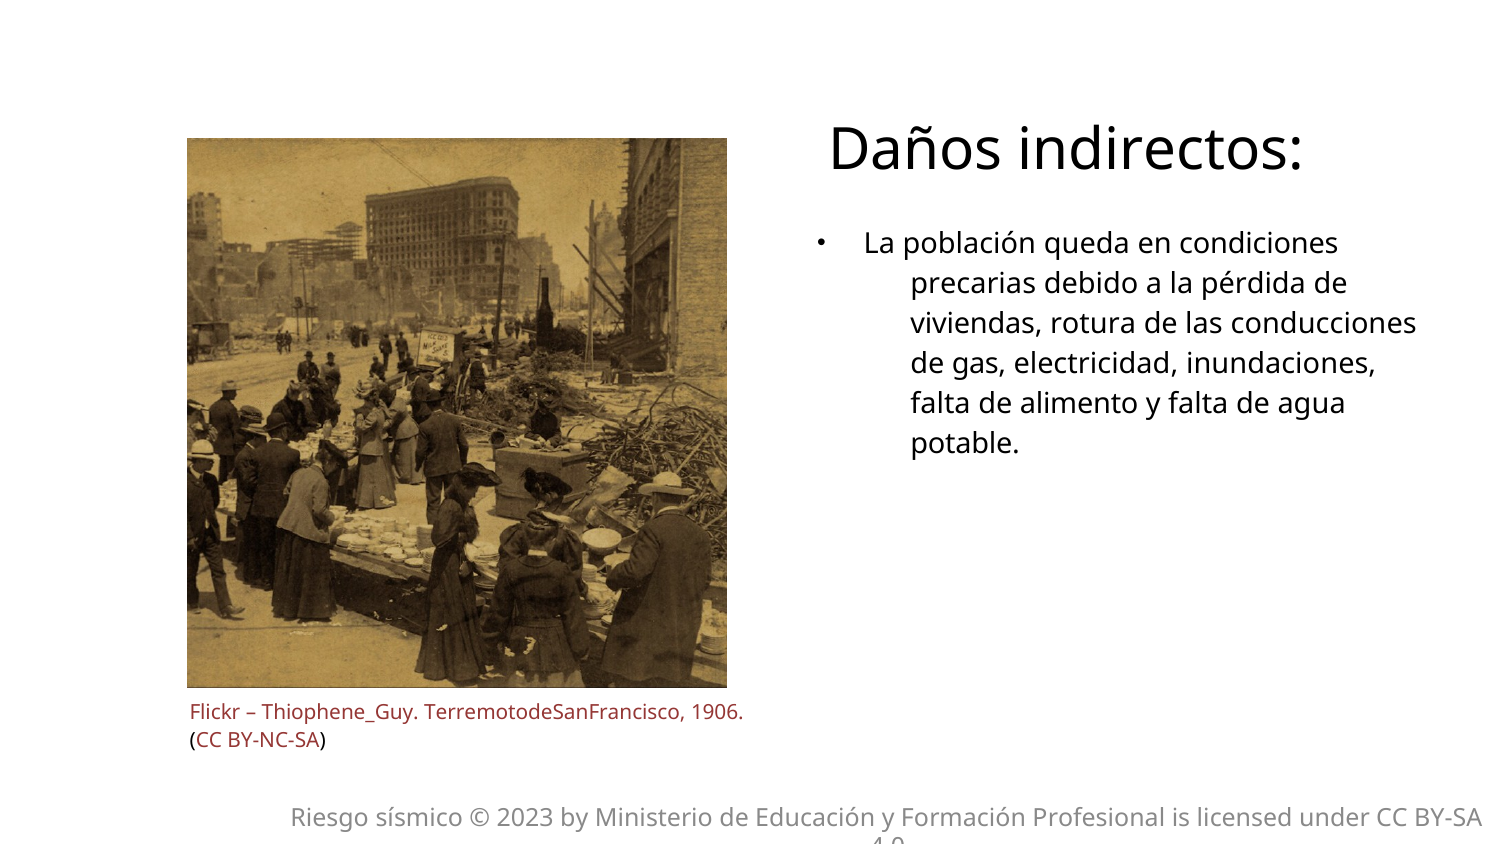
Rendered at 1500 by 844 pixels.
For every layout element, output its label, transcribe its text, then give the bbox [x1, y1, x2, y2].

text_box Flickr – Thiophene_Guy. Terremoto de San Francisco, 1906. (CC BY-NC-SA) [187, 696, 751, 750]
text_box Riesgo sísmico © 2023 by Ministerio de Educación y Formación Profesional is licensed under CC BY-SA 4.0 [275, 800, 1500, 844]
text_box Daños indirectos: [813, 103, 1295, 190]
picture [187, 138, 727, 688]
list La población queda en condiciones precarias debido a la pérdida de viviendas, rotura de las conducciones de gas, electricidad, inundaciones, falta de alimento y falta de agua potable. [813, 217, 1432, 424]
